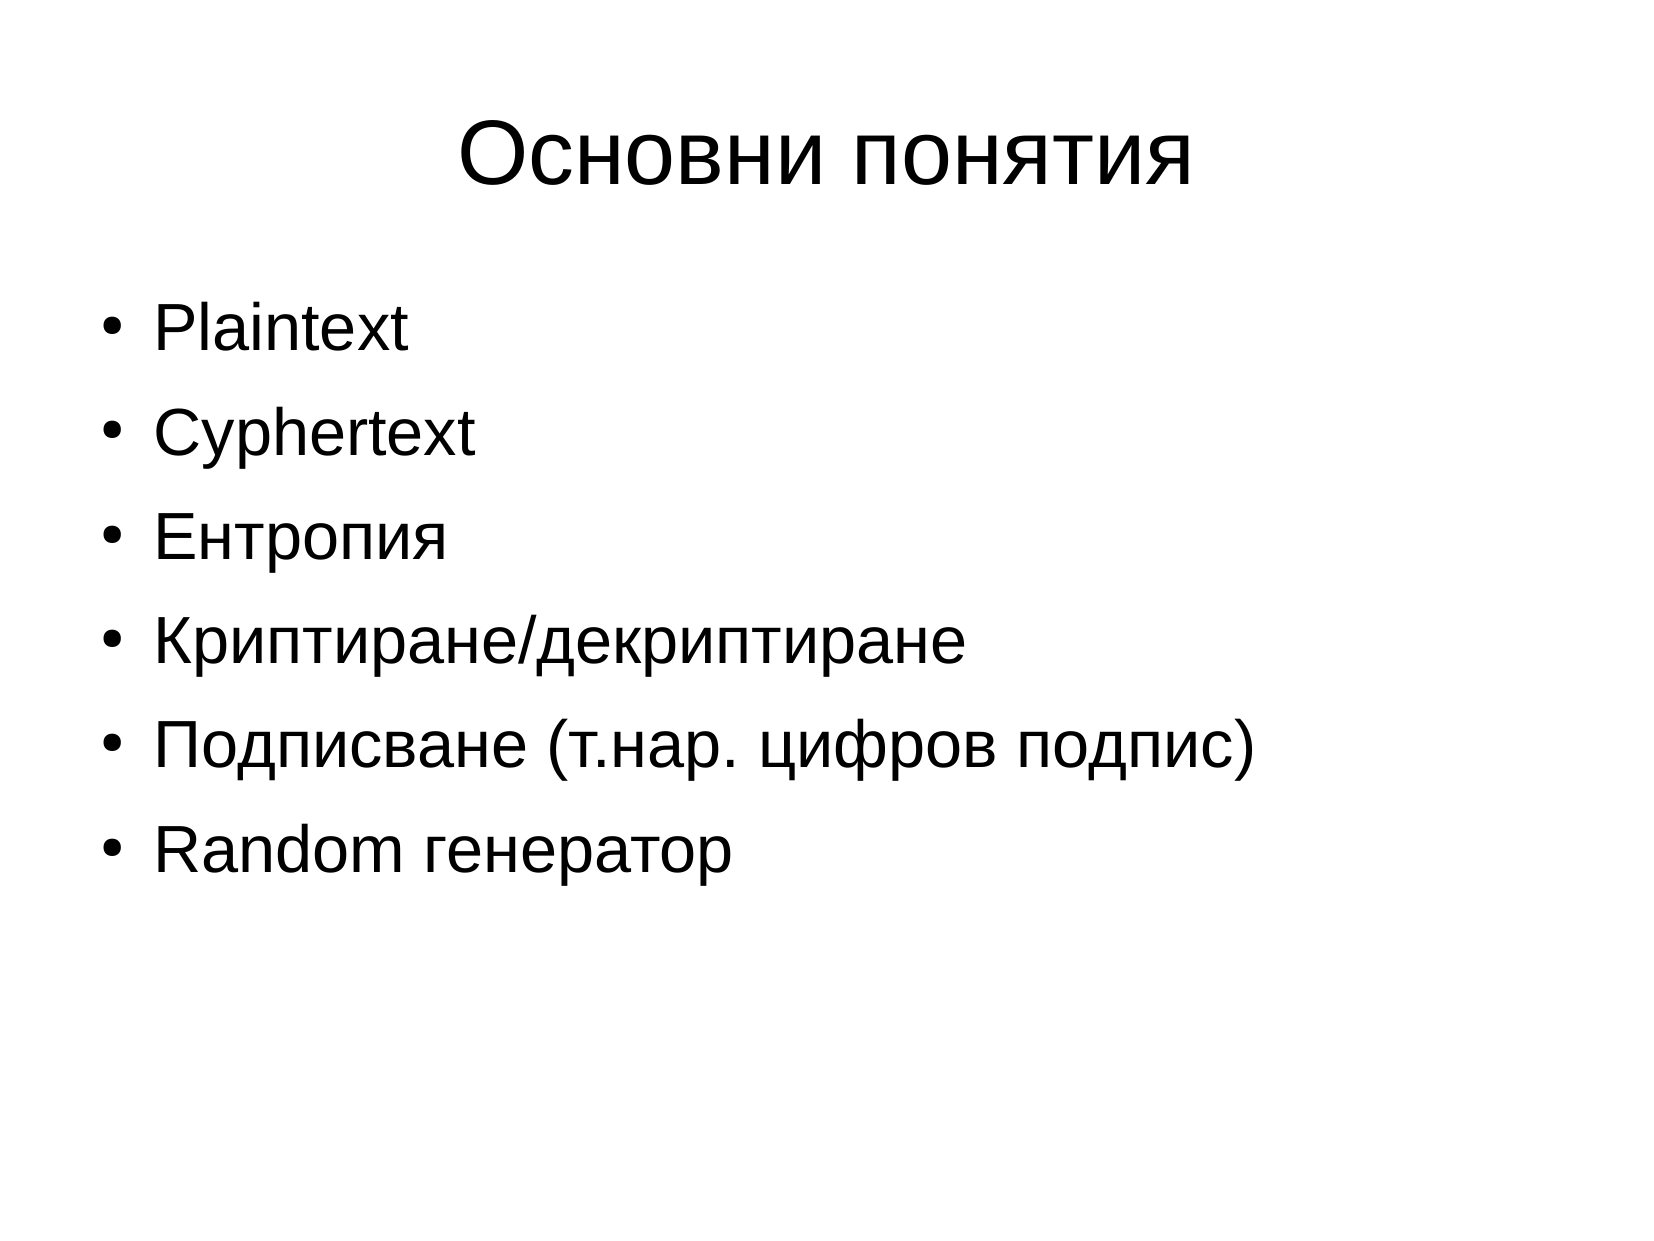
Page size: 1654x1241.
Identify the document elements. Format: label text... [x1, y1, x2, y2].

title Основни понятия [82, 56, 1571, 250]
list Plaintext Cyphertext Ентропия Криптиране/декриптиране Подписване (т.нар. цифров подпис) Random генератор [82, 290, 1571, 1109]
